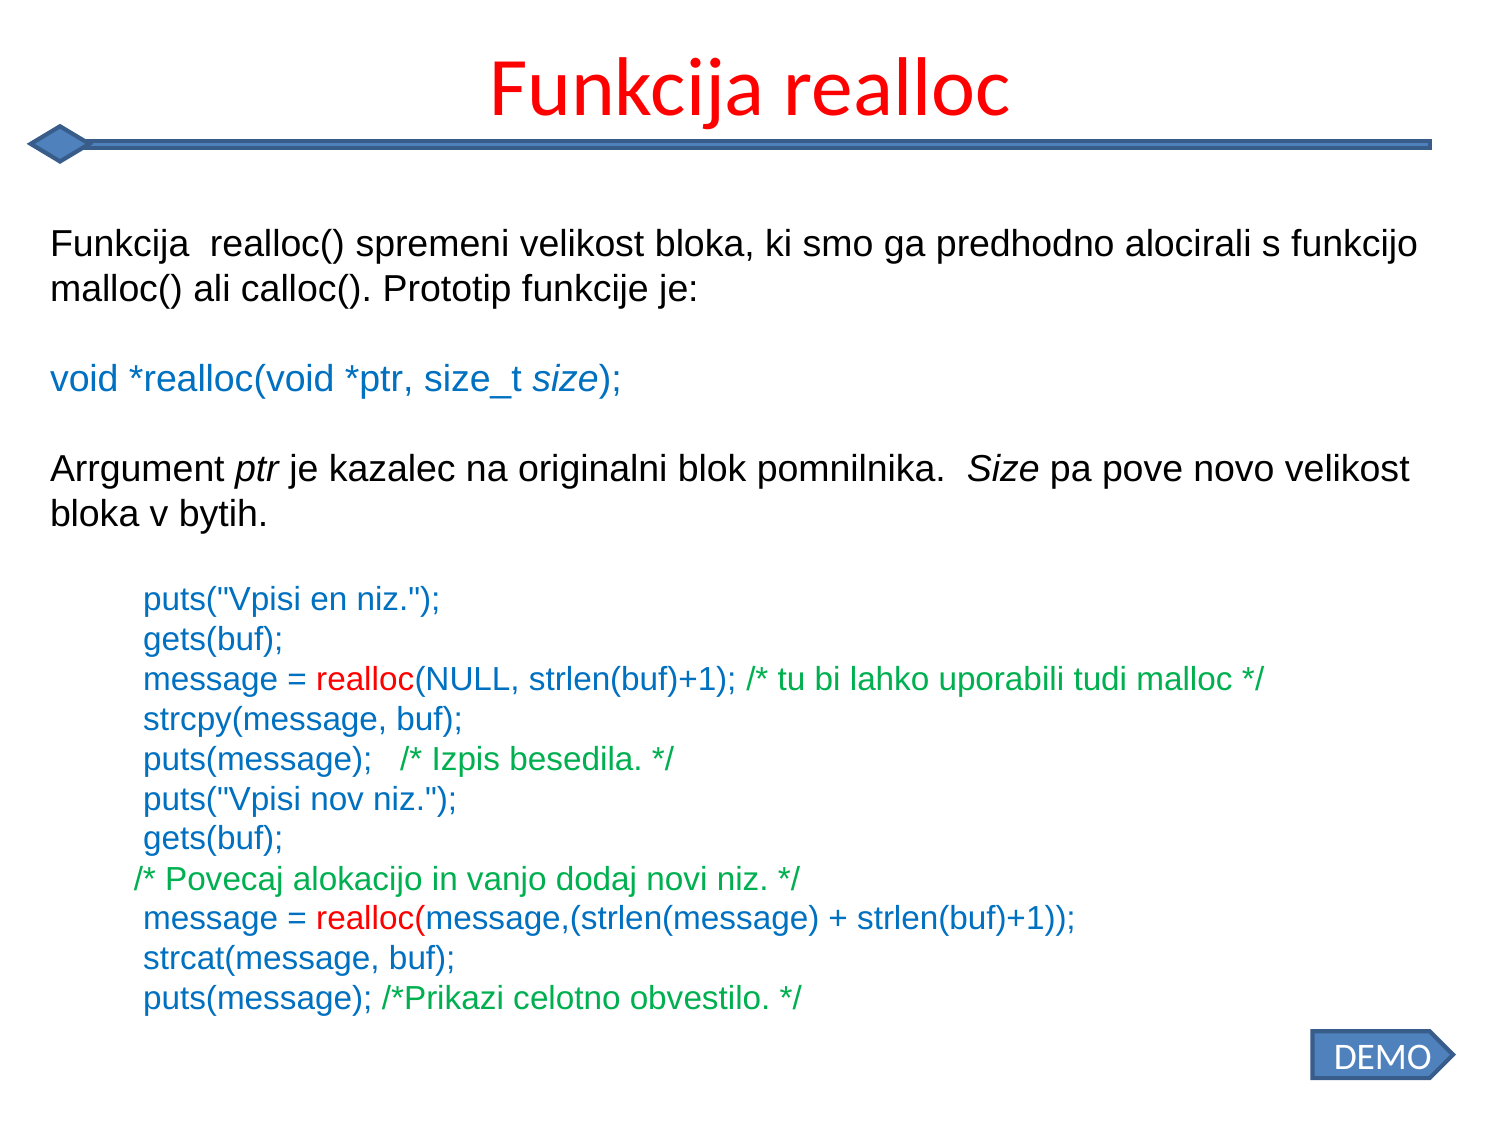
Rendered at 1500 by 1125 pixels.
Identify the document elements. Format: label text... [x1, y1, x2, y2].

title Funkcija realloc [75, 23, 1426, 141]
text_box puts("Vpisi en niz."); gets(buf); message = realloc(NULL, strlen(buf)+1); /* tu bi lahko uporabili tudi malloc */ strcpy(message, buf); puts(message); /* Izpis besedila. */ puts("Vpisi nov niz."); gets(buf); /* Povecaj alokacijo in vanjo dodaj novi niz. */ message = realloc(message,(strlen(message) + strlen(buf)+1)); strcat(message, buf); puts(message); /*Prikazi celotno obvestilo. */ [82, 569, 1407, 1064]
text_box DEMO [1312, 1031, 1454, 1079]
text_box Funkcija realloc() spremeni velikost bloka, ki smo ga predhodno alocirali s funkcijo malloc() ali calloc(). Prototip funkcije je: void *realloc(void *ptr, size_t size); Arrgument ptr je kazalec na originalni blok pomnilnika. Size pa pove novo velikost bloka v bytih. [35, 210, 1465, 587]
